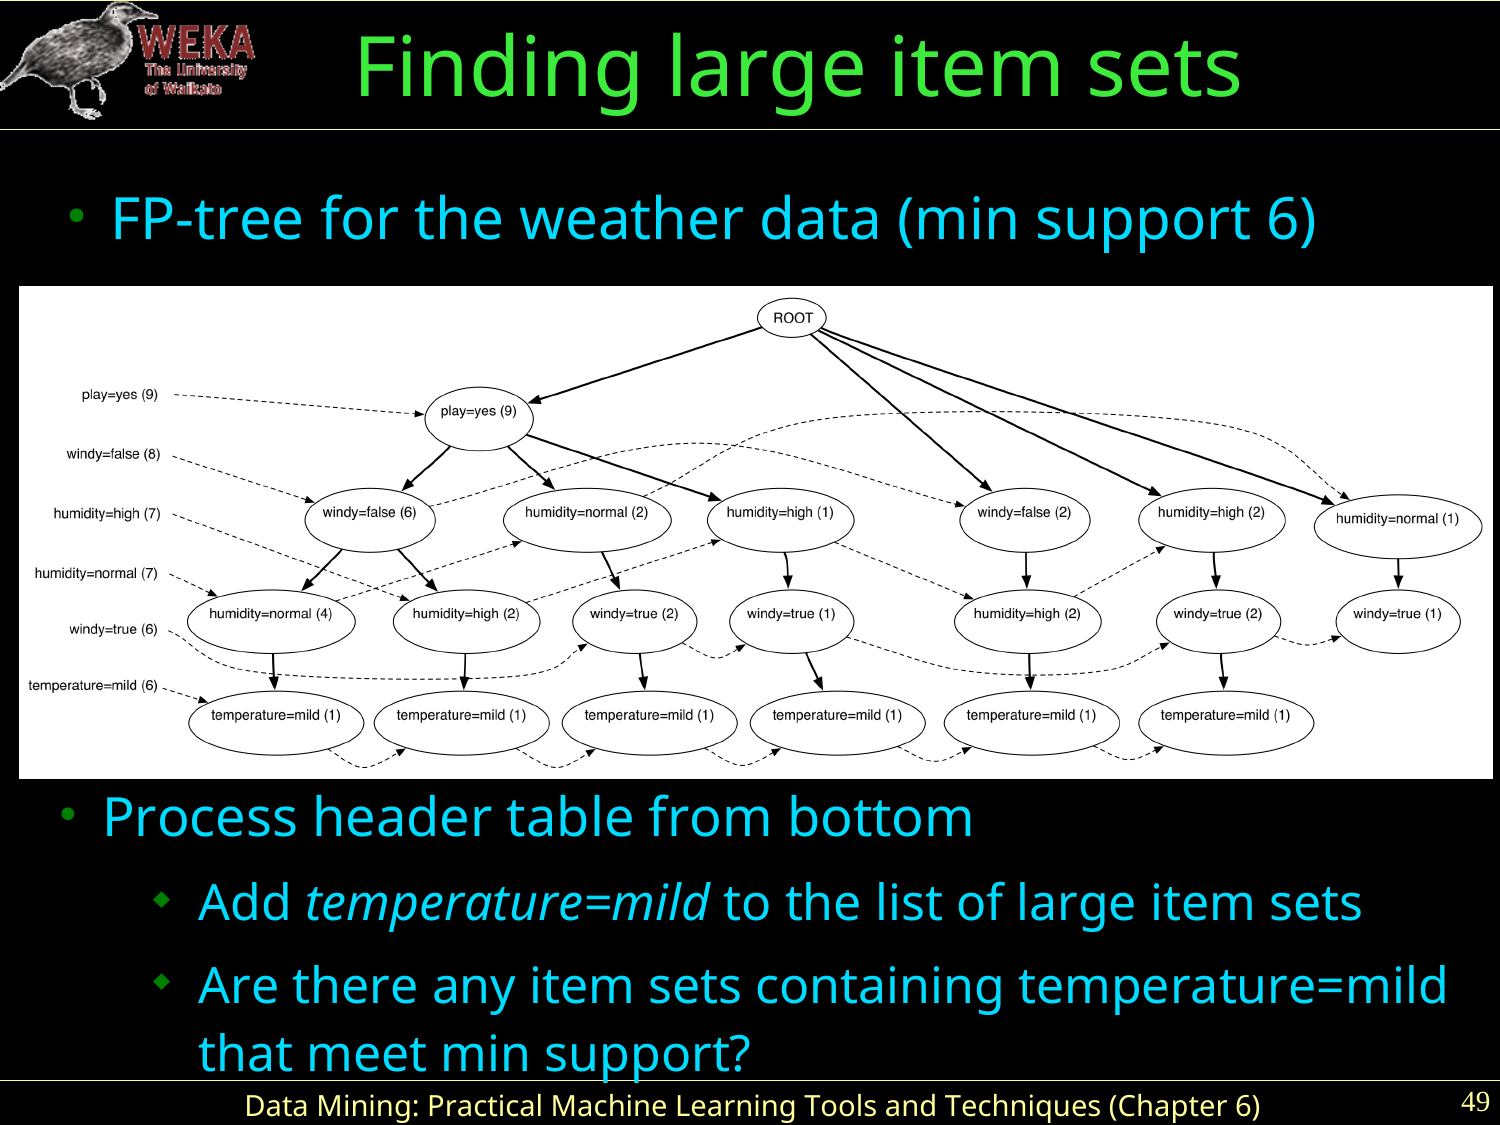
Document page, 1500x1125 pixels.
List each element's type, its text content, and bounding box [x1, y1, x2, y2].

picture [19, 286, 1493, 779]
list Process header table from bottom Add temperature=mild to the list of large item sets Are there any item sets containing temperature=mild that meet min support? [59, 778, 1485, 1038]
picture [0, 1, 266, 129]
title Finding large item sets [353, 0, 1429, 159]
list FP-tree for the weather data (min support 6) [67, 177, 1418, 284]
